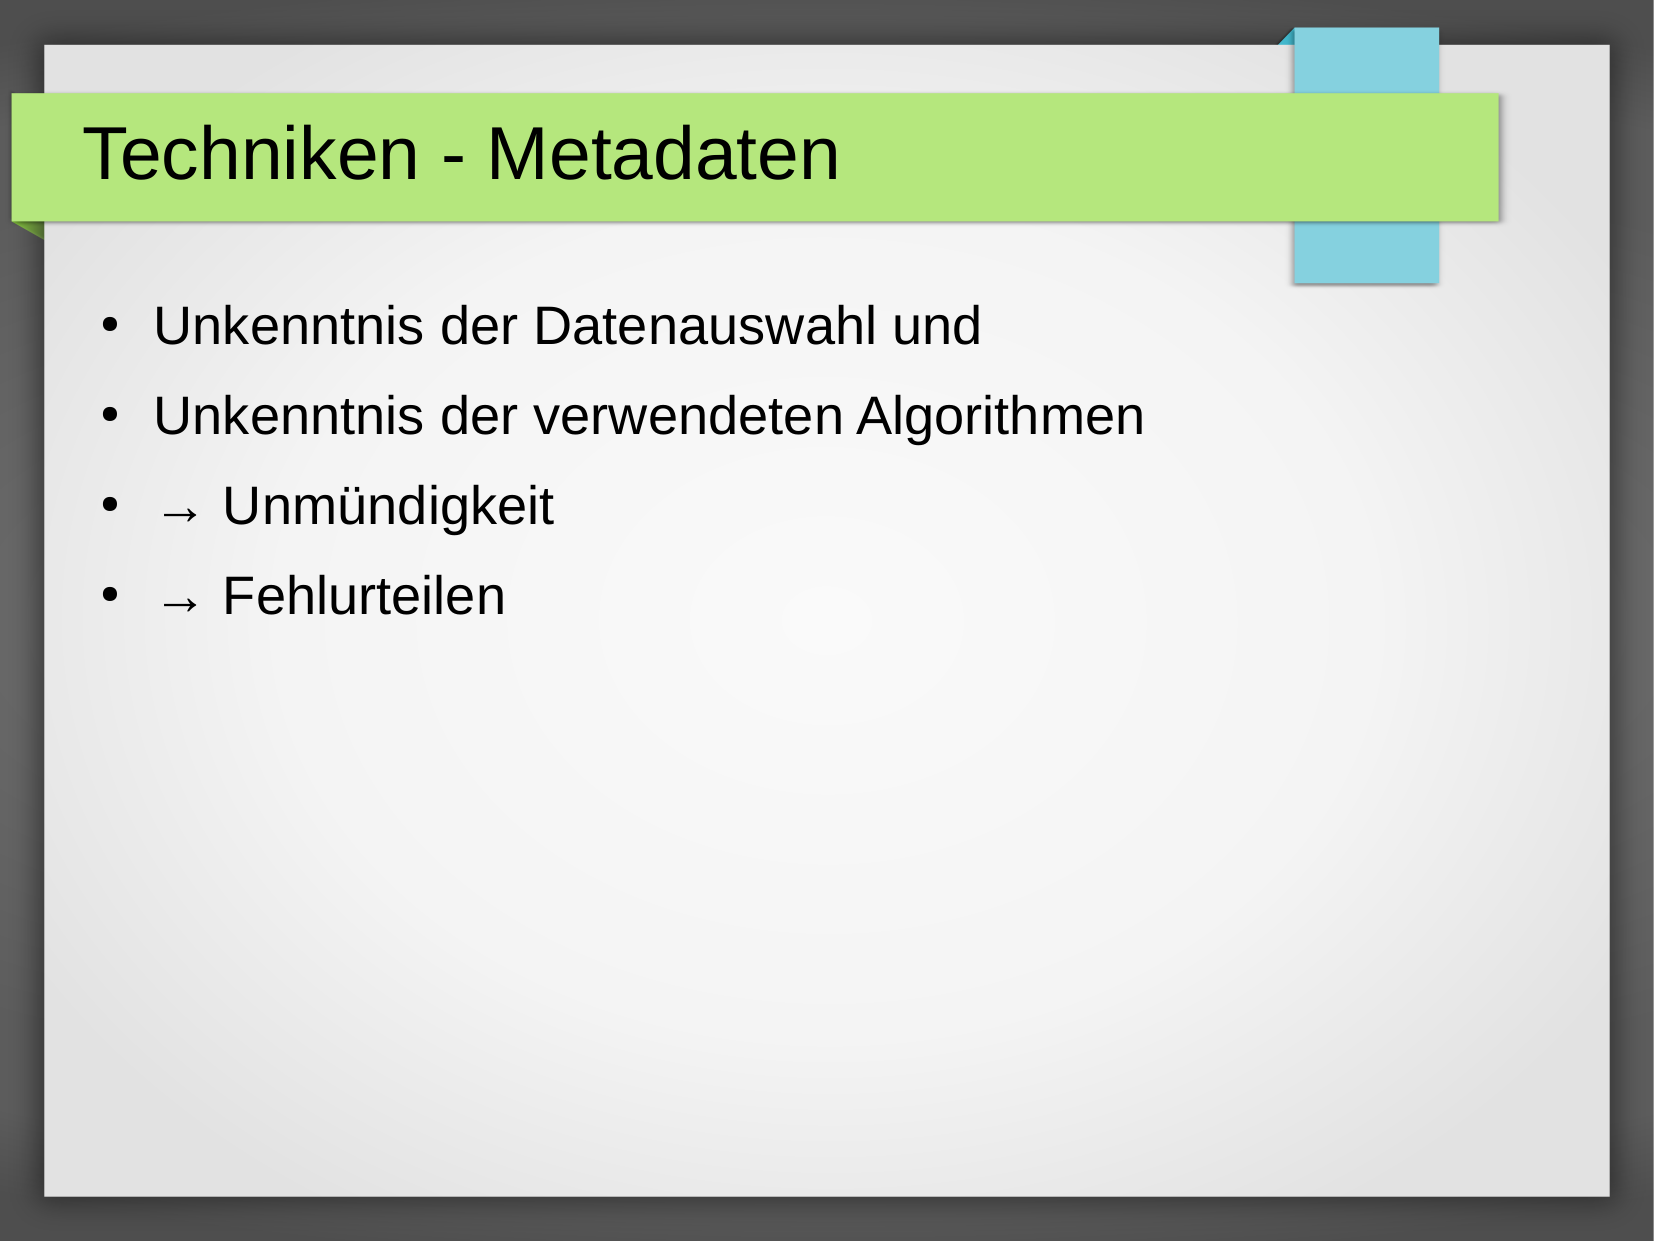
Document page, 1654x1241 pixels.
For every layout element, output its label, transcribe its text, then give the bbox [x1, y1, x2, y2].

list Unkenntnis der Datenauswahl und Unkenntnis der verwendeten Algorithmen → Unmündigkeit → Fehlurteilen [82, 295, 1571, 1015]
picture [0, 0, 1654, 1241]
title Techniken - Metadaten [82, 94, 1264, 213]
